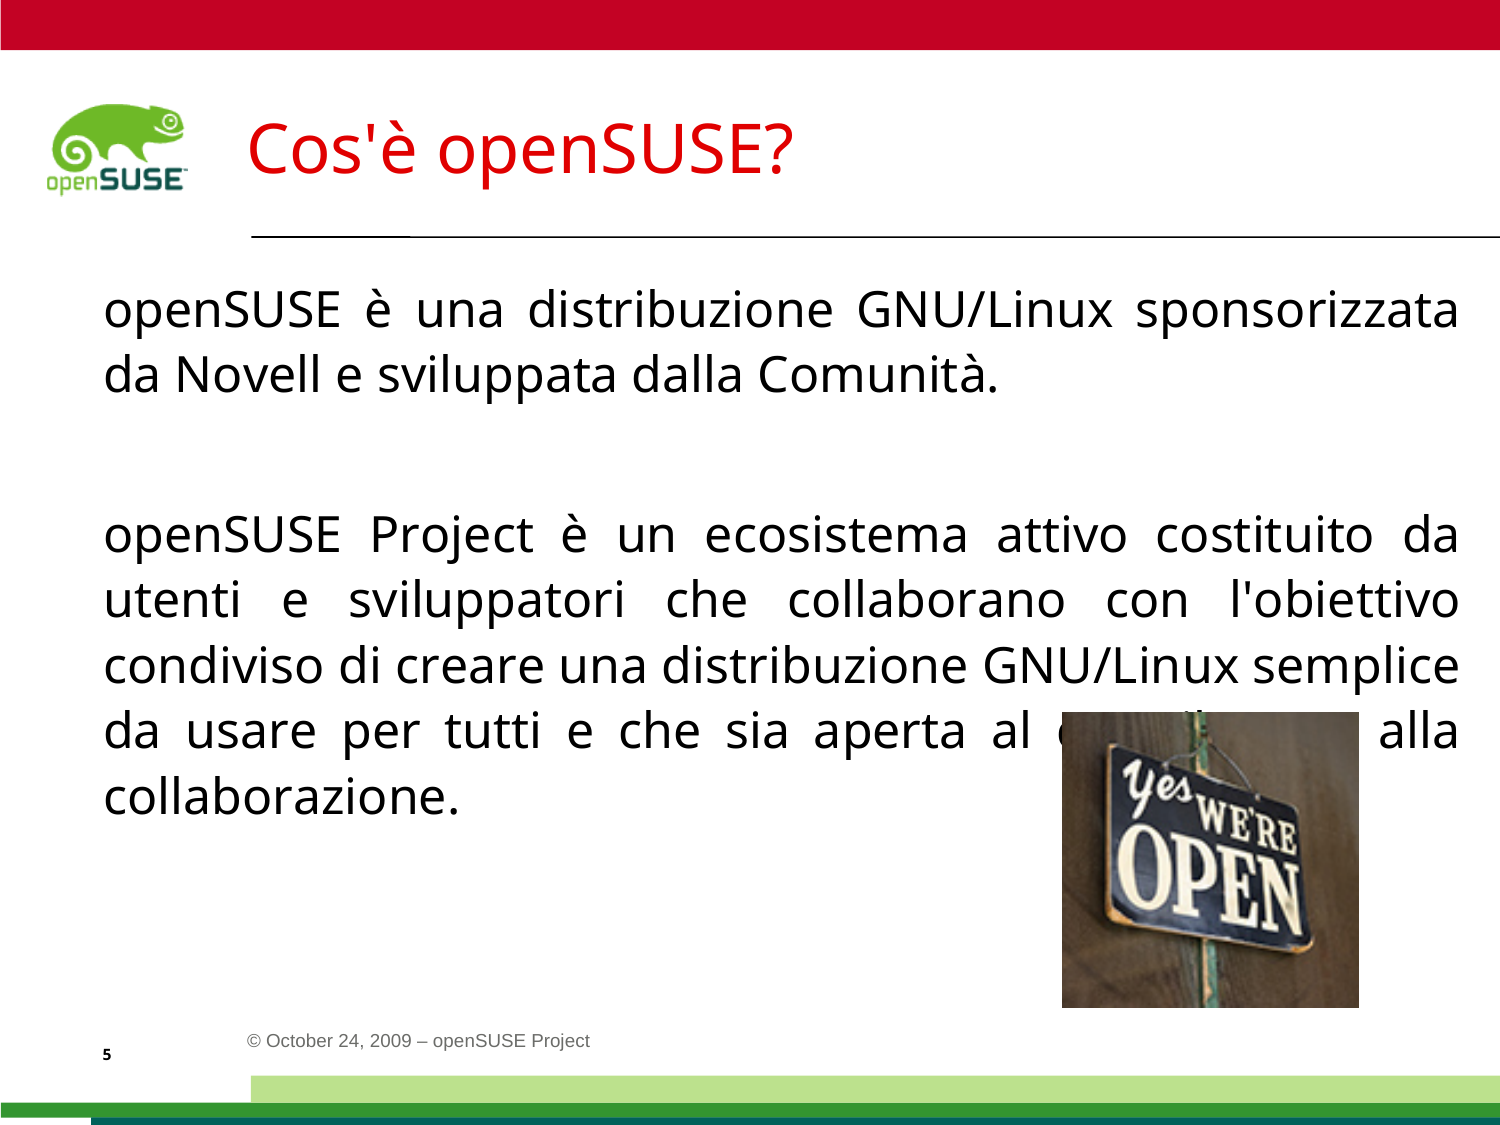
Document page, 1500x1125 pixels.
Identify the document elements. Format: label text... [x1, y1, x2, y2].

title Cos'è openSUSE? [246, 60, 1409, 239]
list openSUSE è una distribuzione GNU/Linux sponsorizzata da Novell e sviluppata dalla Comunità. openSUSE Project è un ecosistema attivo costituito da utenti e sviluppatori che collaborano con l'obiettivo condiviso di creare una distribuzione GNU/Linux semplice da usare per tutti e che sia aperta al contributo e alla collaborazione. [88, 267, 1477, 995]
picture [47, 104, 188, 197]
picture [1062, 712, 1359, 1008]
